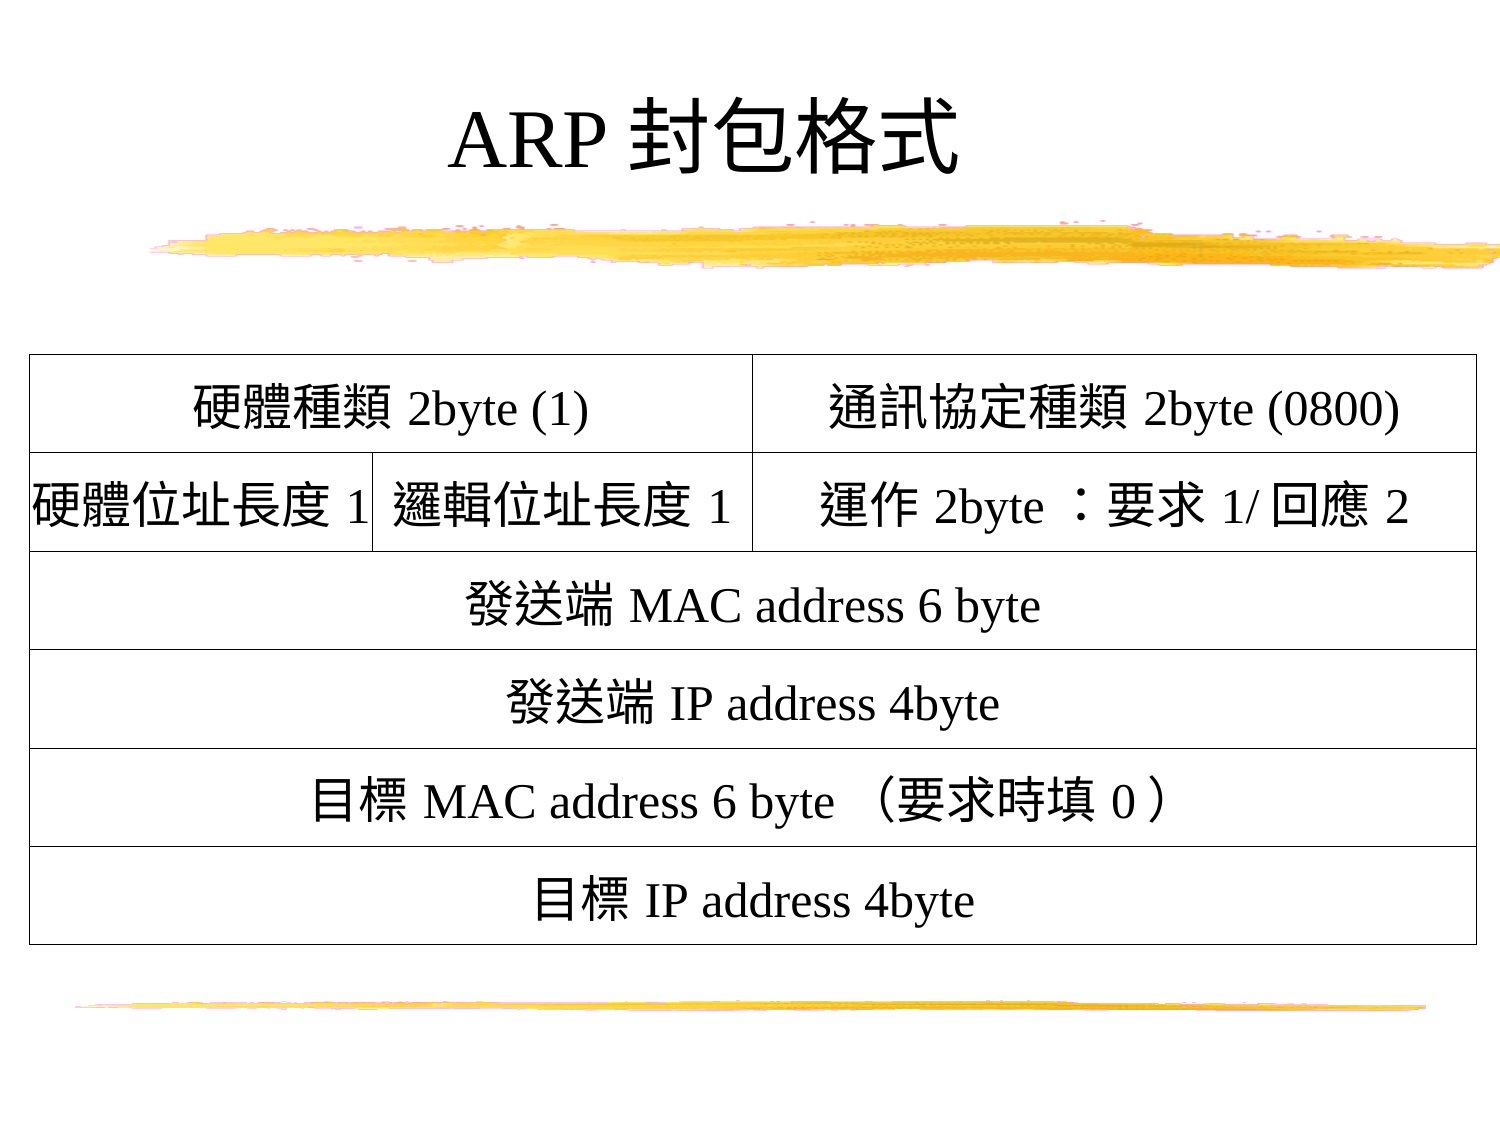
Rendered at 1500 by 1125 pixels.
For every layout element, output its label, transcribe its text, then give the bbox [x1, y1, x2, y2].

text_box 目標MAC address 6 byte（要求時填0） [29, 749, 1477, 847]
text_box 發送端MAC address 6 byte [29, 552, 1477, 650]
text_box 硬體種類2byte (1) [29, 354, 752, 453]
title ARP封包格式 [66, 44, 1342, 218]
text_box 硬體位址長度1 [29, 453, 372, 552]
picture [75, 999, 1426, 1013]
text_box 發送端IP address 4byte [29, 650, 1477, 749]
text_box 通訊協定種類2byte (0800) [752, 354, 1477, 453]
text_box 目標IP address 4byte [29, 847, 1477, 945]
text_box 邏輯位址長度1 [372, 453, 753, 552]
picture [150, 215, 1500, 279]
text_box 運作2byte：要求1/回應2 [753, 453, 1477, 552]
